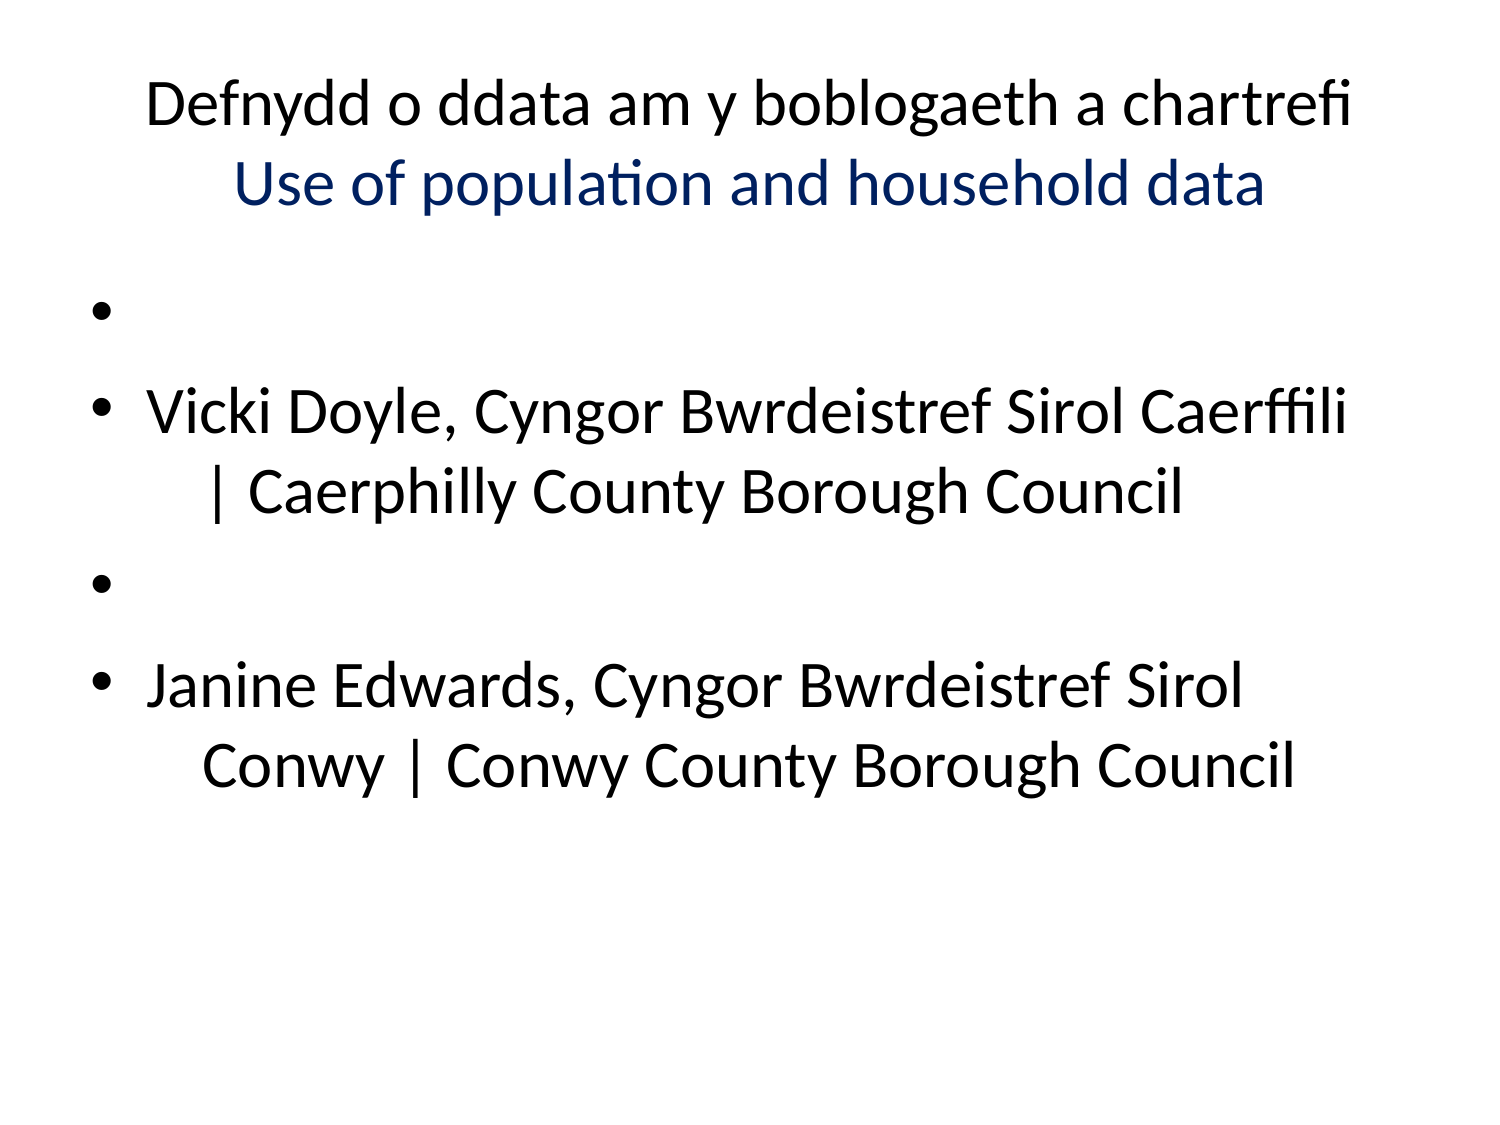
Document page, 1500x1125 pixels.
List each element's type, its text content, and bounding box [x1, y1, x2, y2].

list Vicki Doyle, Cyngor Bwrdeistref Sirol Caerffili | Caerphilly County Borough Council Janine Edwards, Cyngor Bwrdeistref Sirol Conwy | Conwy County Borough Council [75, 262, 1426, 1005]
title Defnydd o ddata am y boblogaeth a chartrefi Use of population and household data [75, 45, 1426, 233]
